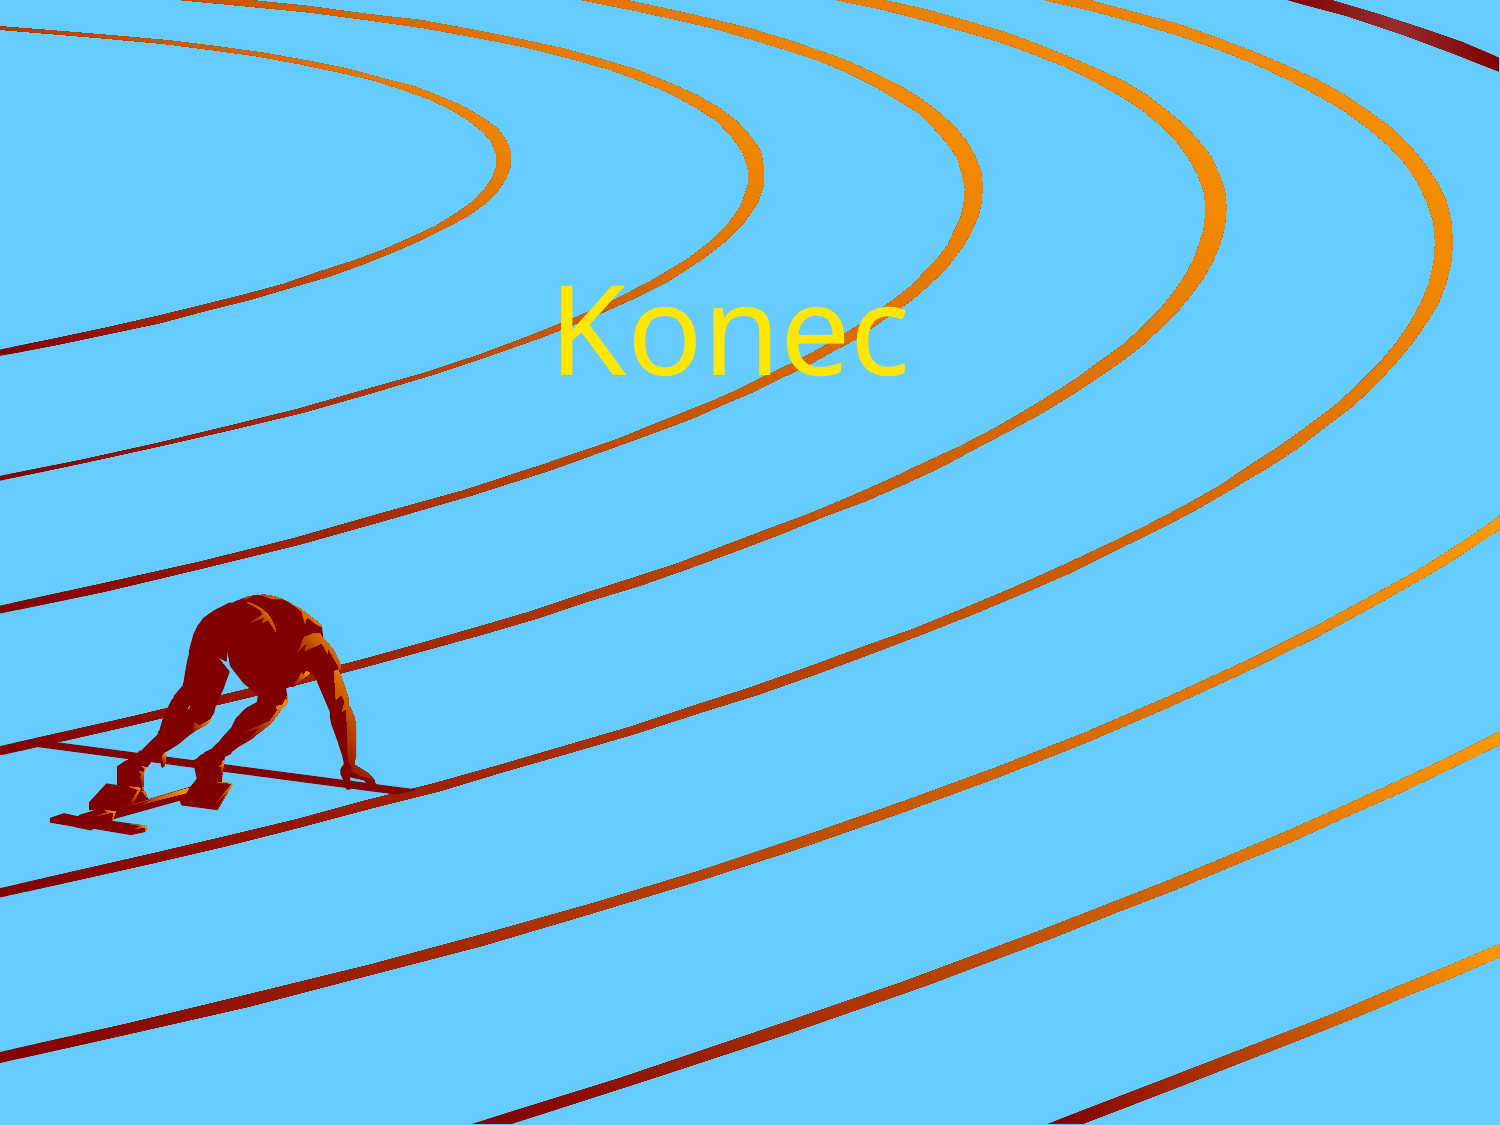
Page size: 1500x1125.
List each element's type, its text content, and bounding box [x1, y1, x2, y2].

text_box Konec [383, 243, 1078, 822]
